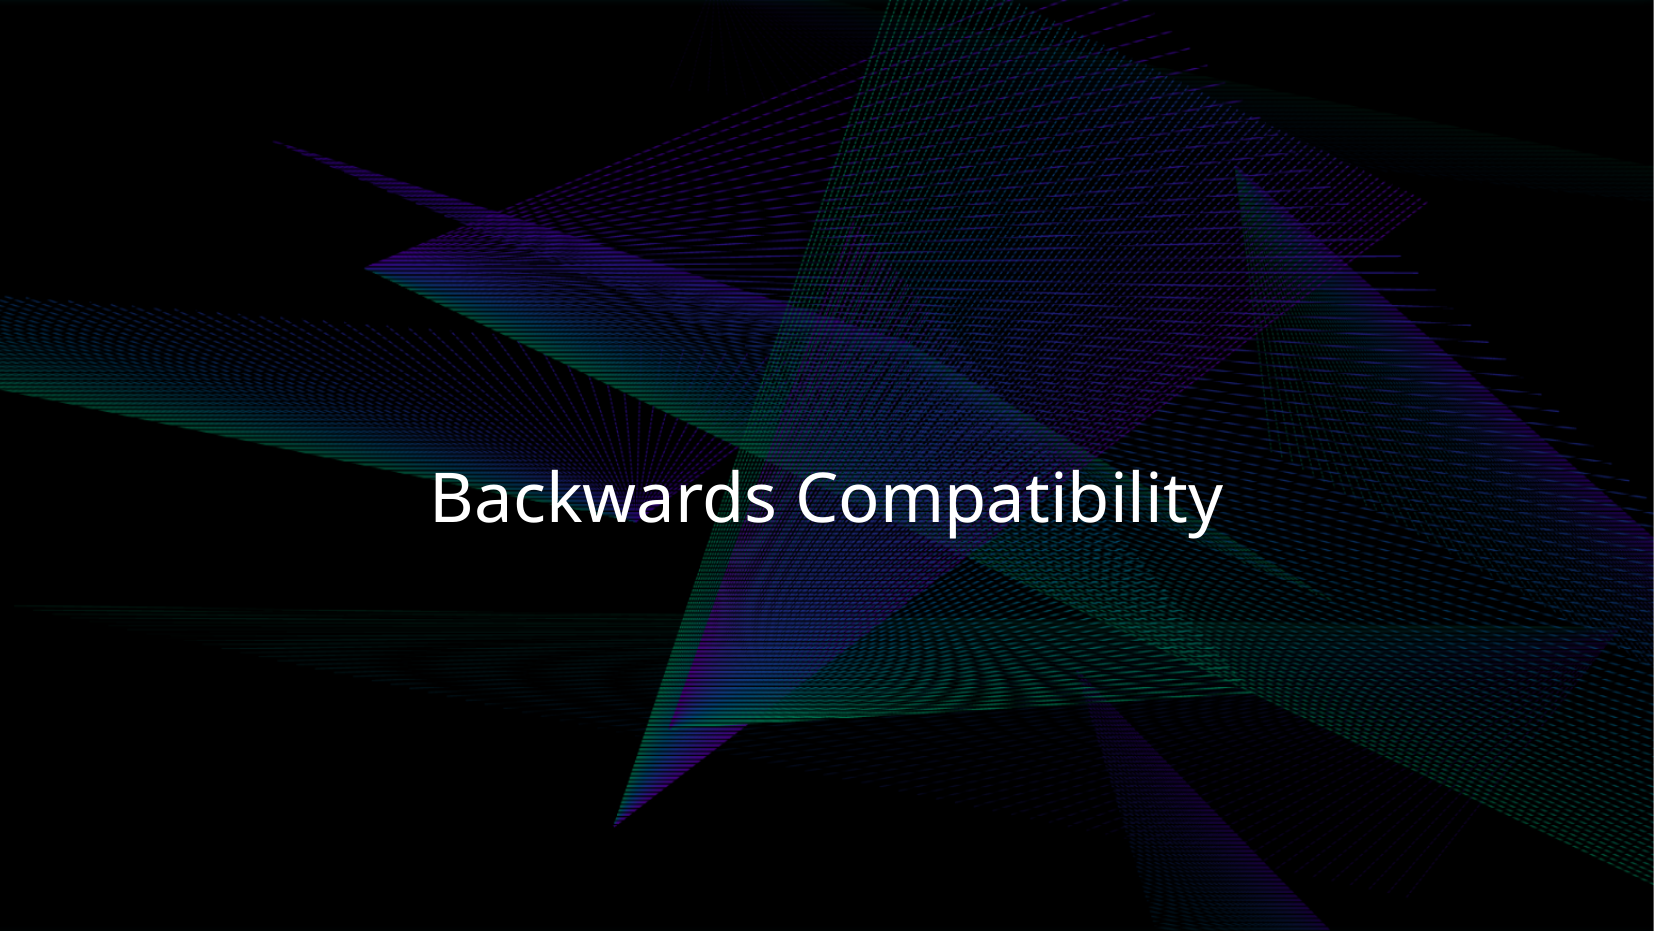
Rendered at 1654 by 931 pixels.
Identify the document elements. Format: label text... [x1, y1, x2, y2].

list Backwards Compatibility [82, 217, 1571, 758]
picture [0, 0, 1654, 931]
